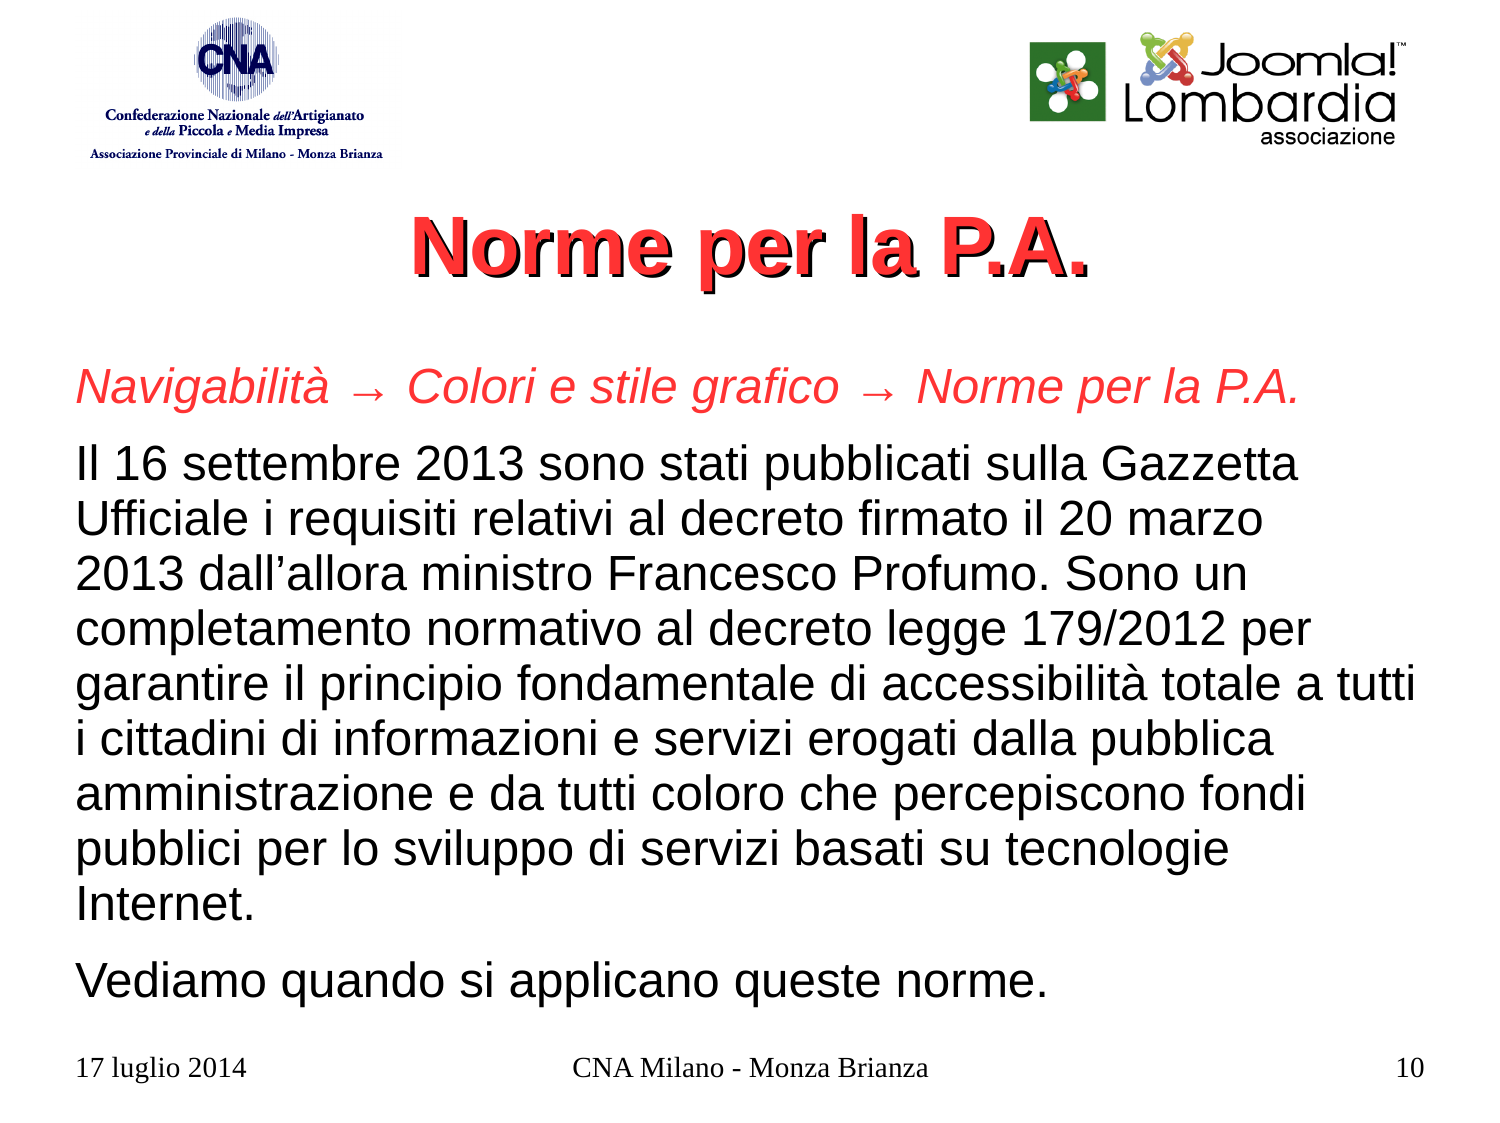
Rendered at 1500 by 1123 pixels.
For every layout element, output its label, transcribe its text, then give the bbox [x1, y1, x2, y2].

picture [75, 10, 402, 151]
title Norme per la P.A. [75, 151, 1425, 339]
list Navigabilità → Colori e stile grafico → Norme per la P.A. Il 16 settembre 2013 sono stati pubblicati sulla Gazzetta Ufficiale i requisiti relativi al decreto firmato il 20 marzo 2013 dall’allora ministro Francesco Profumo. Sono un completamento normativo al decreto legge 179/2012 per garantire il principio fondamentale di accessibilità totale a tutti i cittadini di informazioni e servizi erogati dalla pubblica amministrazione e da tutti coloro che percepiscono fondi pubblici per lo sviluppo di servizi basati su tecnologie Internet. Vediamo quando si applicano queste norme. [75, 358, 1425, 1010]
picture [1012, 21, 1426, 169]
